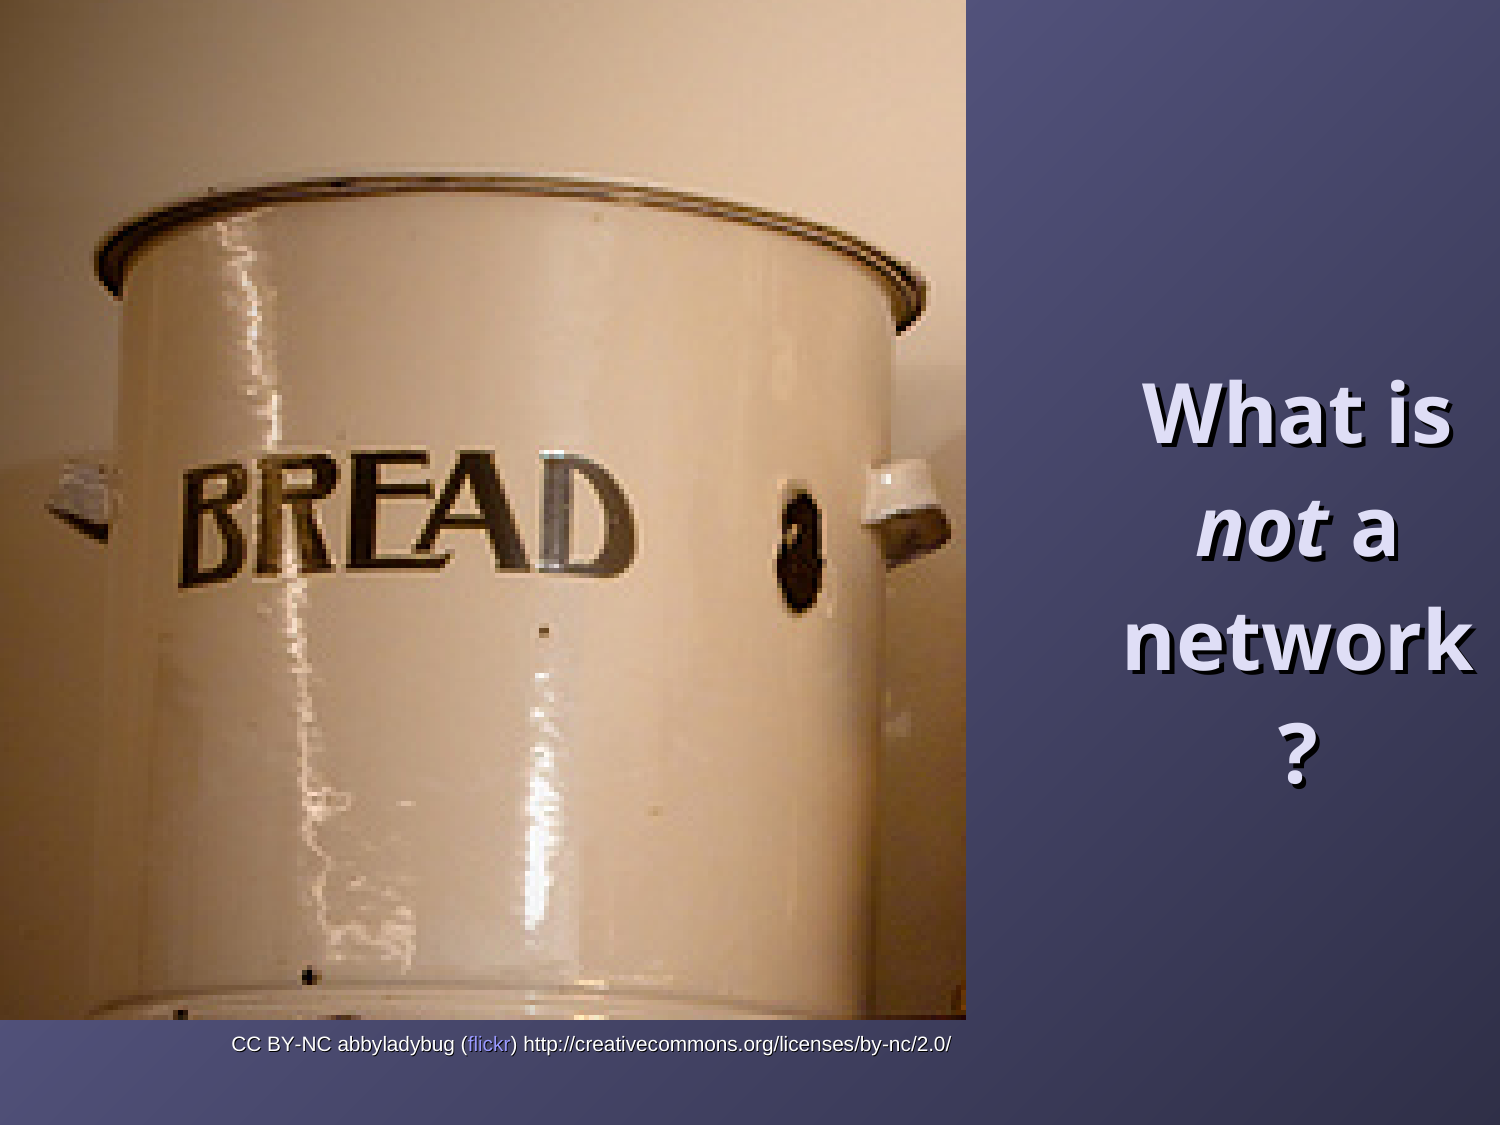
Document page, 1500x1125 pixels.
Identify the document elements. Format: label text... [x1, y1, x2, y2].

picture [0, 0, 966, 1020]
title What is not a network? [1096, 423, 1500, 739]
text_box CC BY-NC abbyladybug (flickr) http://creativecommons.org/licenses/by-nc/2.0/ [216, 1026, 967, 1065]
